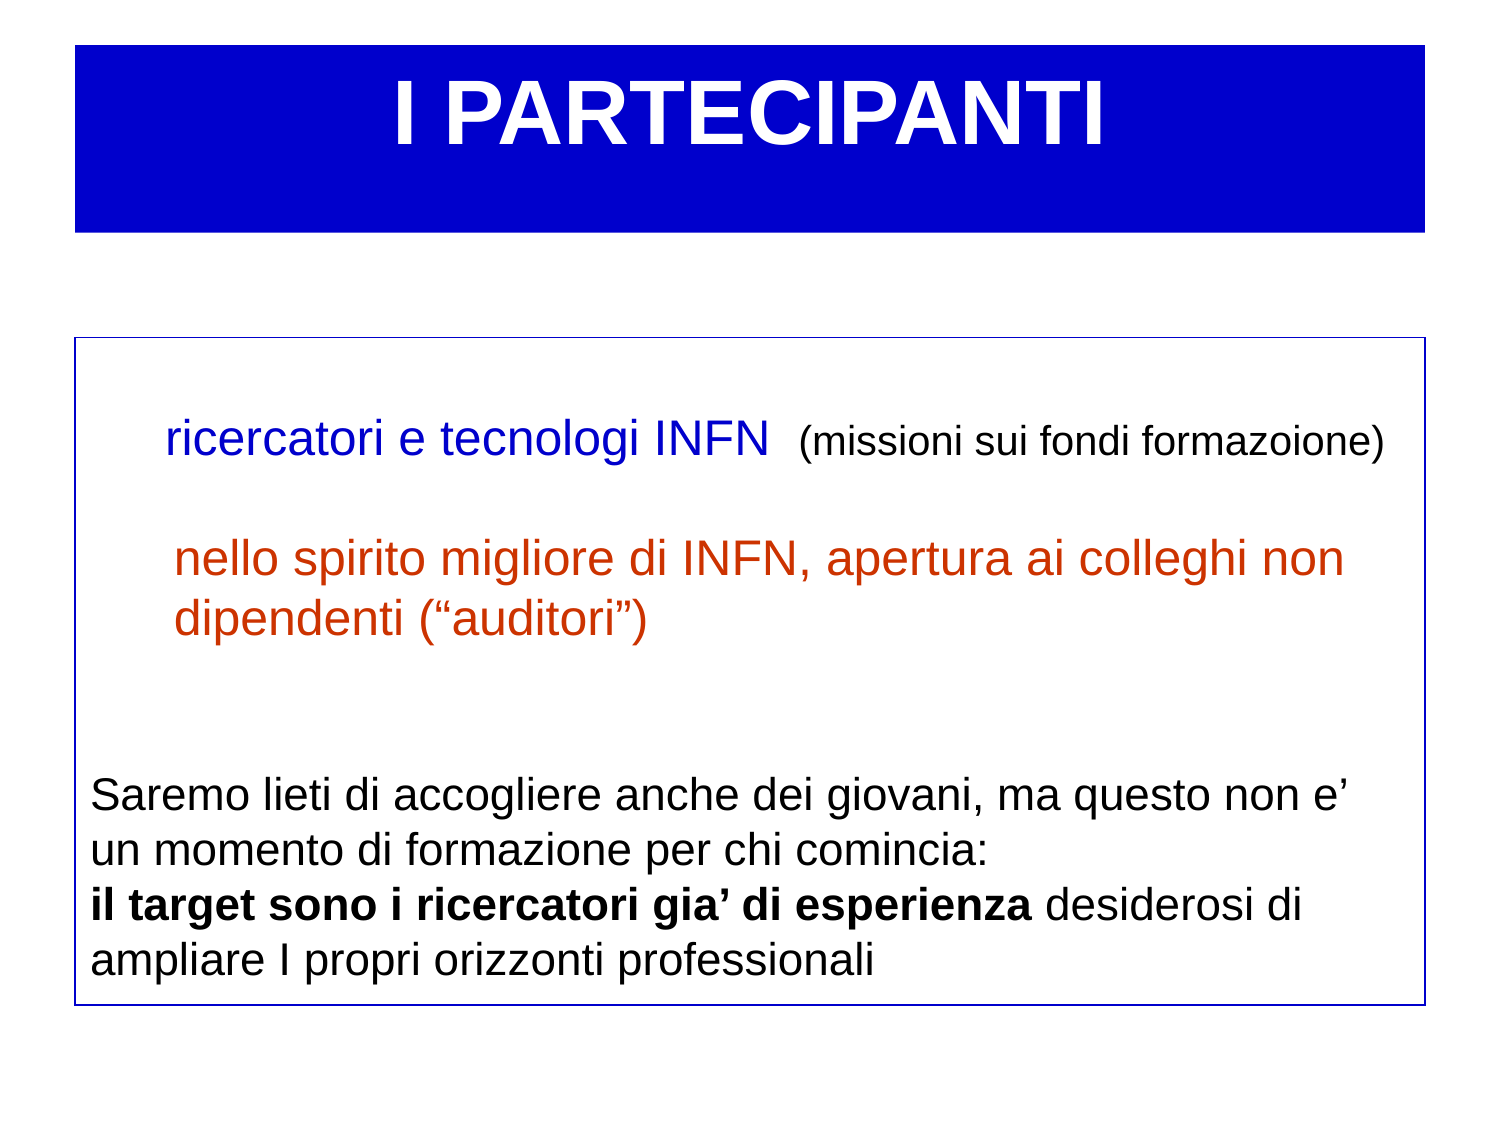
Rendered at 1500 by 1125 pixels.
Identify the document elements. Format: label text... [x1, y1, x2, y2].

text_box ricercatori e tecnologi INFN (missioni sui fondi formazoione) nello spirito migliore di INFN, apertura ai colleghi non dipendenti (“auditori”) Saremo lieti di accogliere anche dei giovani, ma questo non e’ un momento di formazione per chi comincia: il target sono i ricercatori gia’ di esperienza desiderosi di ampliare I propri orizzonti professionali [74, 337, 1425, 1005]
title I PARTECIPANTI [75, 45, 1425, 233]
